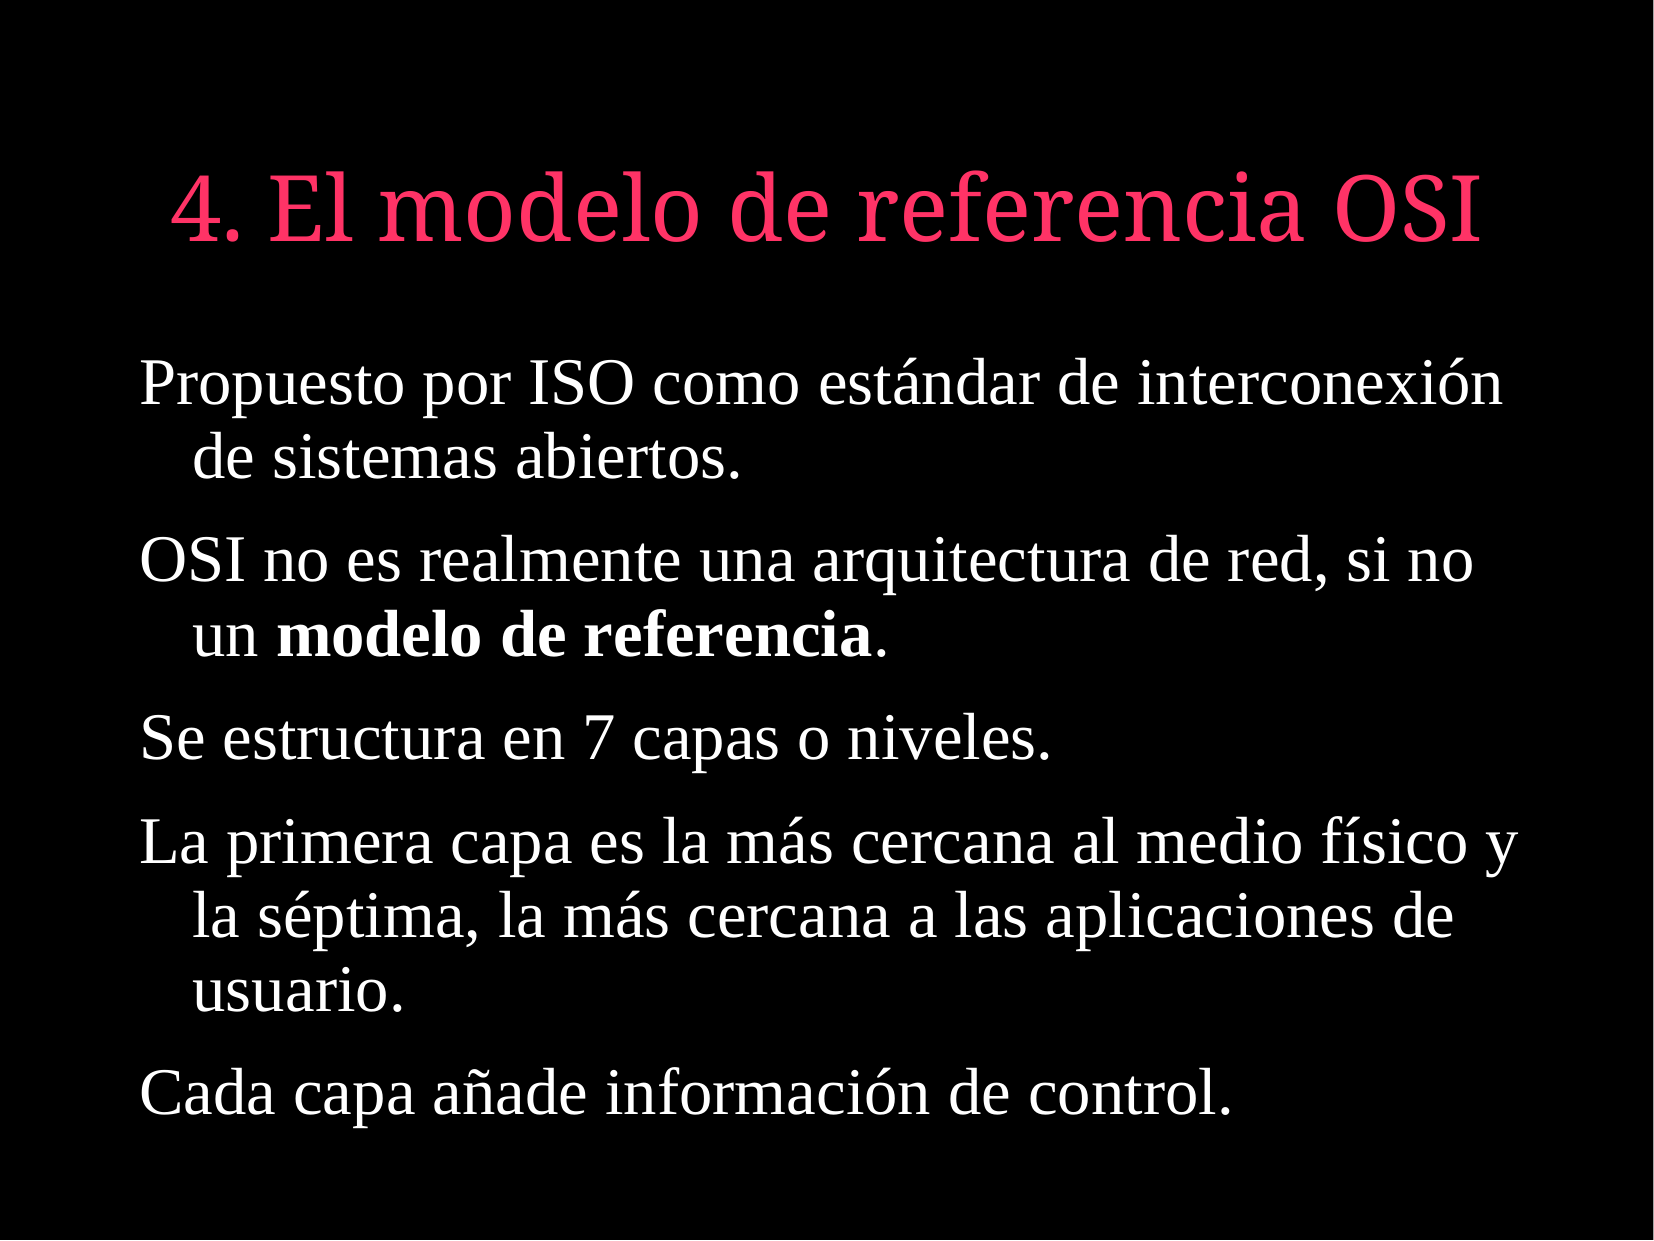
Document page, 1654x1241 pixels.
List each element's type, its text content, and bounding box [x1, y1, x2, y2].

title 4. El modelo de referencia OSI [121, 102, 1534, 311]
list Propuesto por ISO como estándar de interconexión de sistemas abiertos. OSI no es realmente una arquitectura de red, si no un modelo de referencia. Se estructura en 7 capas o niveles. La primera capa es la más cercana al medio físico y la séptima, la más cercana a las aplicaciones de usuario. Cada capa añade información de control. [121, 344, 1534, 1130]
